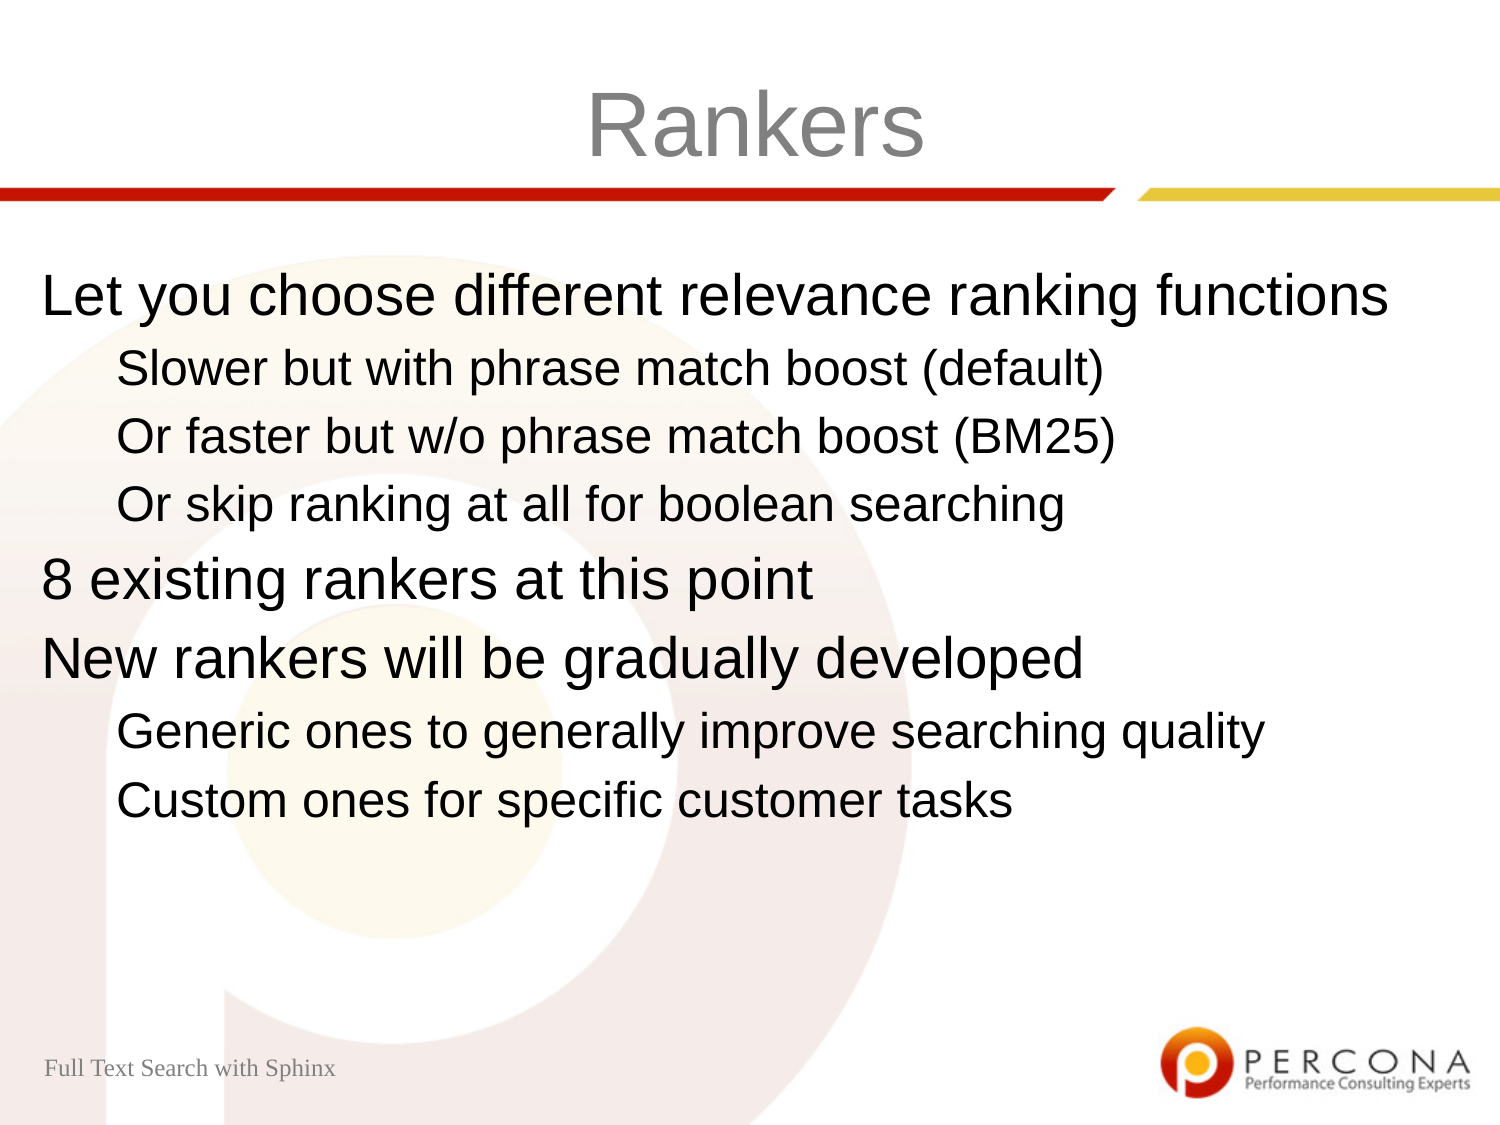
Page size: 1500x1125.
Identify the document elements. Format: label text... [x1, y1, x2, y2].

list Let you choose different relevance ranking functions Slower but with phrase match boost (default) Or faster but w/o phrase match boost (BM25) Or skip ranking at all for boolean searching 8 existing rankers at this point New rankers will be gradually developed Generic ones to generally improve searching quality Custom ones for specific customer tasks [41, 262, 1471, 1006]
title Rankers [41, 54, 1471, 195]
picture [0, 0, 1500, 1125]
